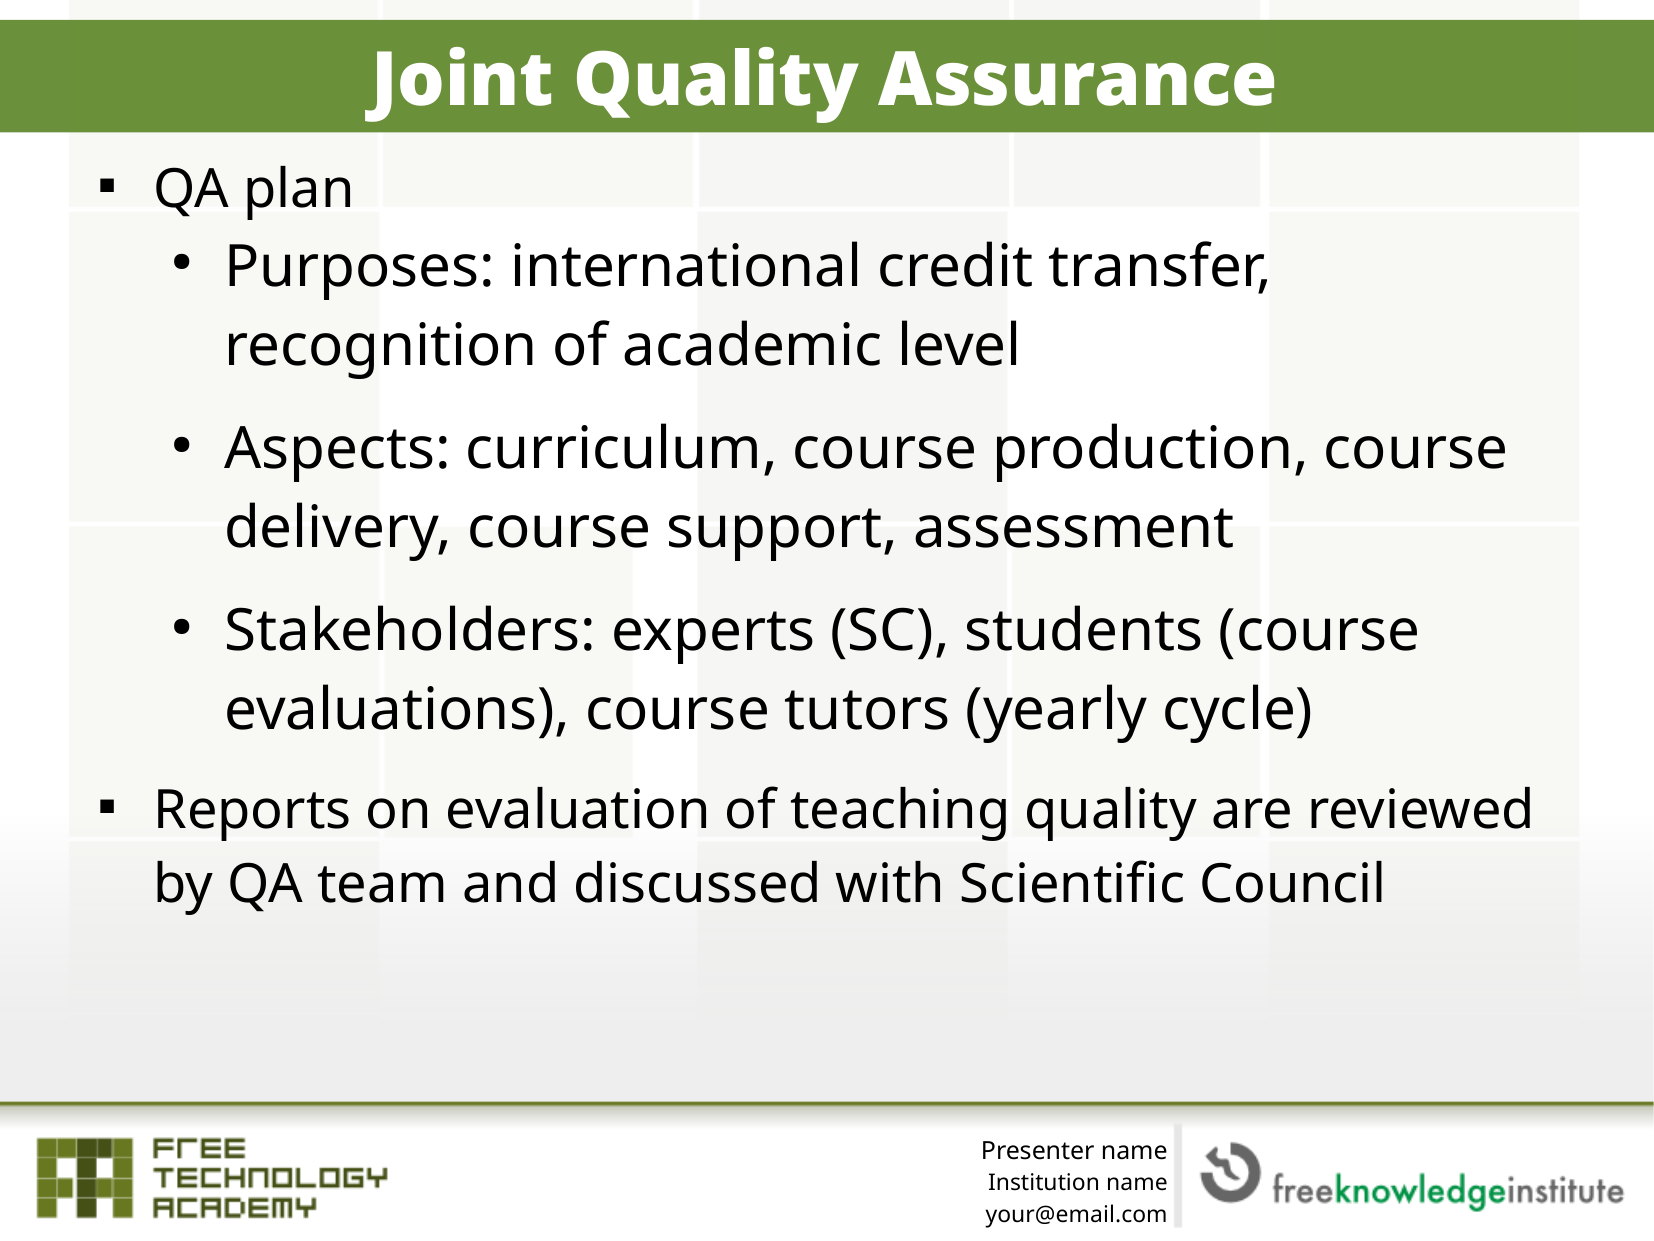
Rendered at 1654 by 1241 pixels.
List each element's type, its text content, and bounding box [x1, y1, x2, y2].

title Joint Quality Assurance [37, 32, 1613, 120]
list QA plan Purposes: international credit transfer, recognition of academic level Aspects: curriculum, course production, course delivery, course support, assessment Stakeholders: experts (SC), students (course evaluations), course tutors (yearly cycle) Reports on evaluation of teaching quality are reviewed by QA team and discussed with Scientific Council [82, 150, 1571, 1073]
picture [0, 133, 1654, 1241]
picture [0, 0, 1654, 19]
